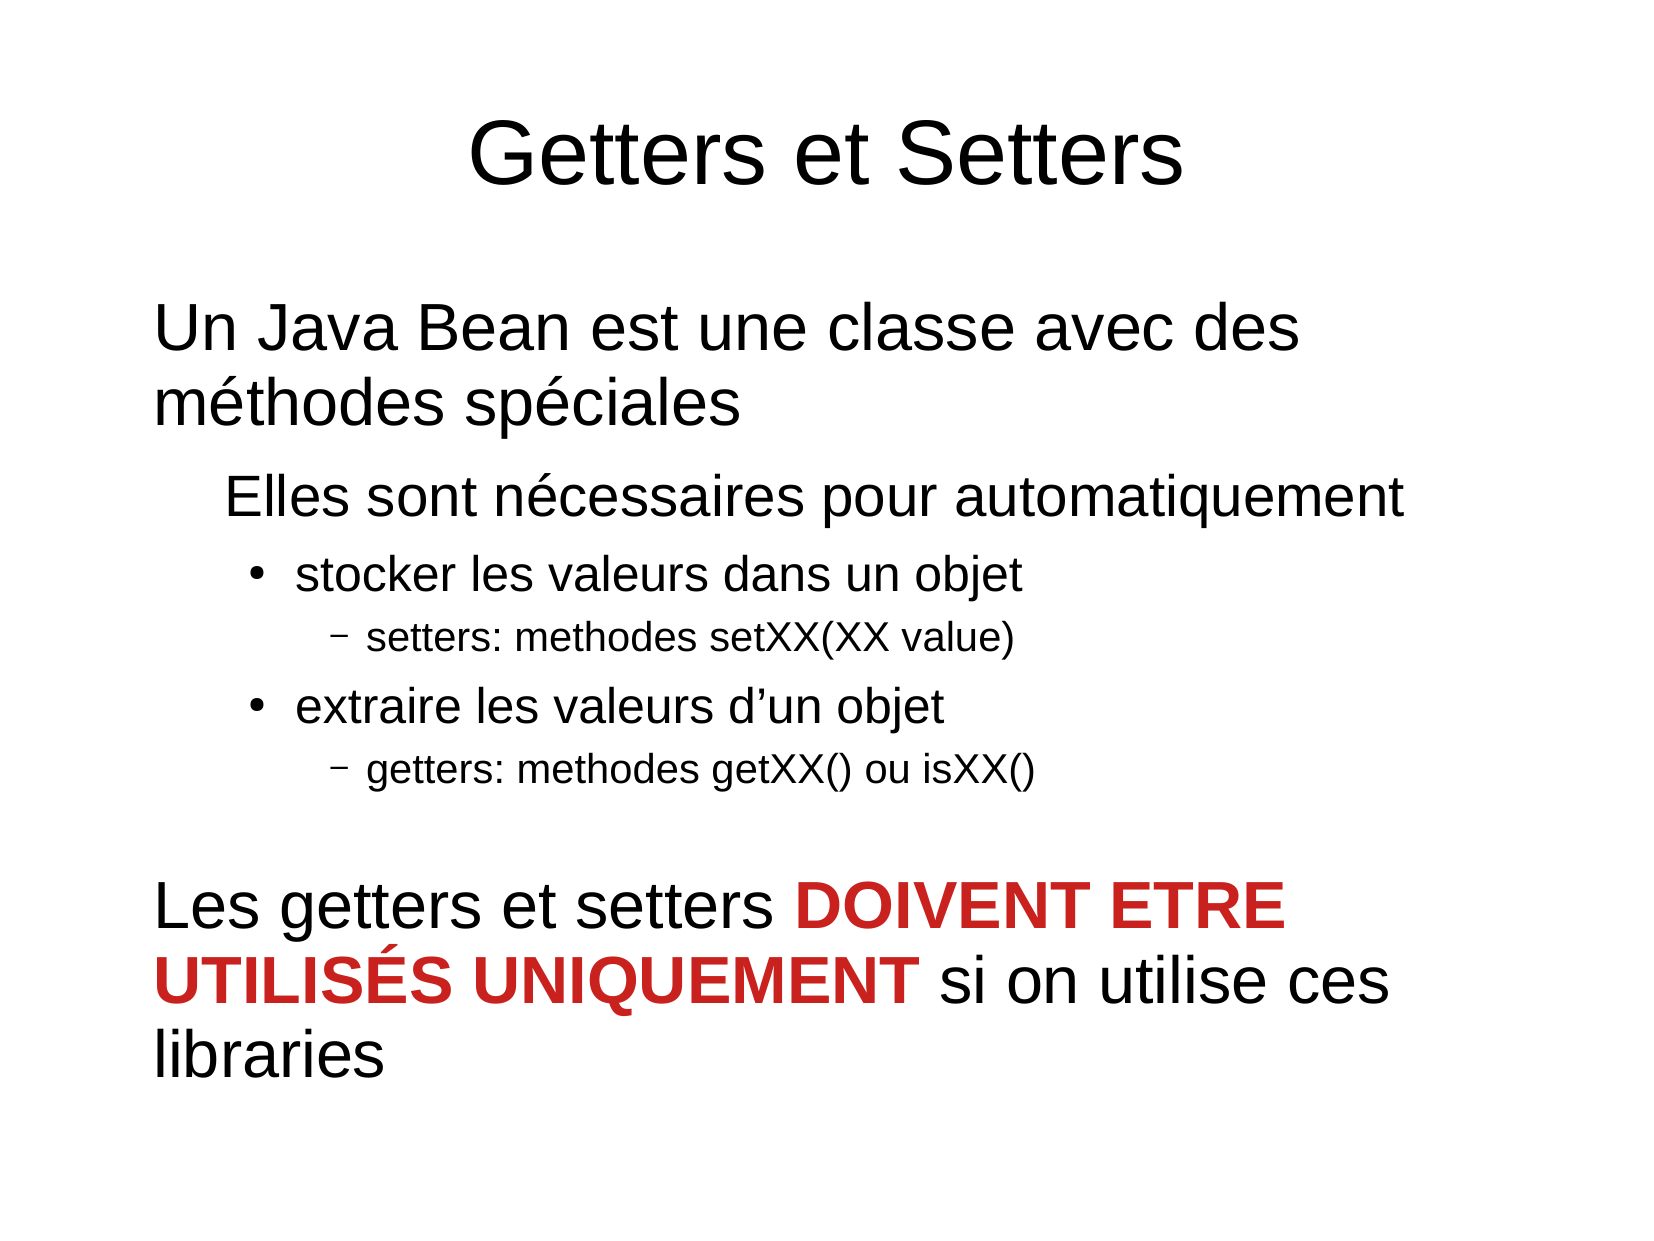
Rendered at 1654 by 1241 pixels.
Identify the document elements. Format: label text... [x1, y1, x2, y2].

title Getters et Setters [82, 49, 1571, 257]
list Un Java Bean est une classe avec des méthodes spéciales Elles sont nécessaires pour automatiquement stocker les valeurs dans un objet setters: methodes setXX(XX value) extraire les valeurs d’un objet getters: methodes getXX() ou isXX() Les getters et setters DOIVENT ETRE UTILISÉS UNIQUEMENT si on utilise ces libraries [82, 290, 1571, 1156]
